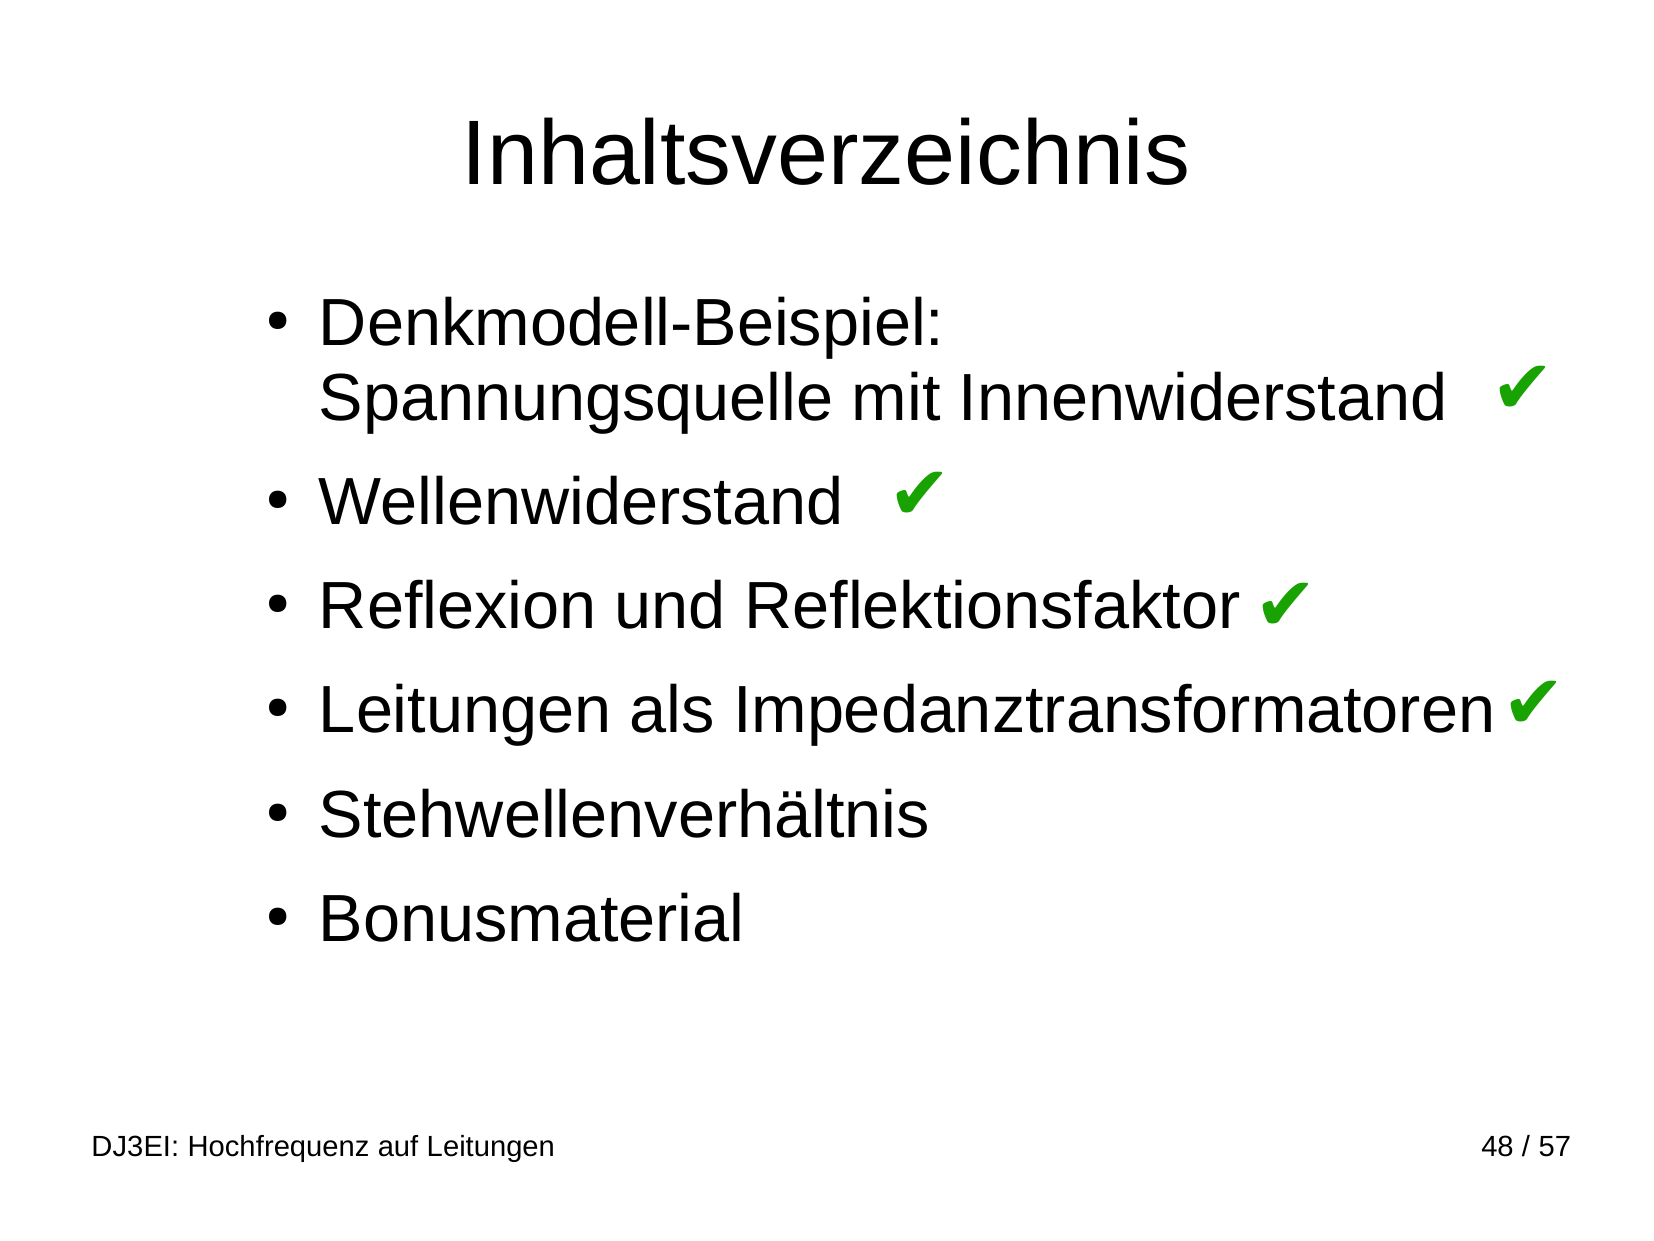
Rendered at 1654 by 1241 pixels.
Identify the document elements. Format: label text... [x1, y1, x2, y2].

list Denkmodell-Beispiel: Spannungsquelle mit Innenwiderstand Wellenwiderstand Reflexion und Reflektionsfaktor Leitungen als Impedanztransformatoren Stehwellenverhältnis Bonusmaterial [248, 284, 1524, 1004]
text_box ✔ [1240, 555, 1359, 666]
text_box ✔ [1488, 652, 1607, 764]
text_box ✔ [874, 444, 993, 556]
title Inhaltsverzeichnis [82, 49, 1571, 257]
text_box ✔ [1476, 338, 1654, 485]
